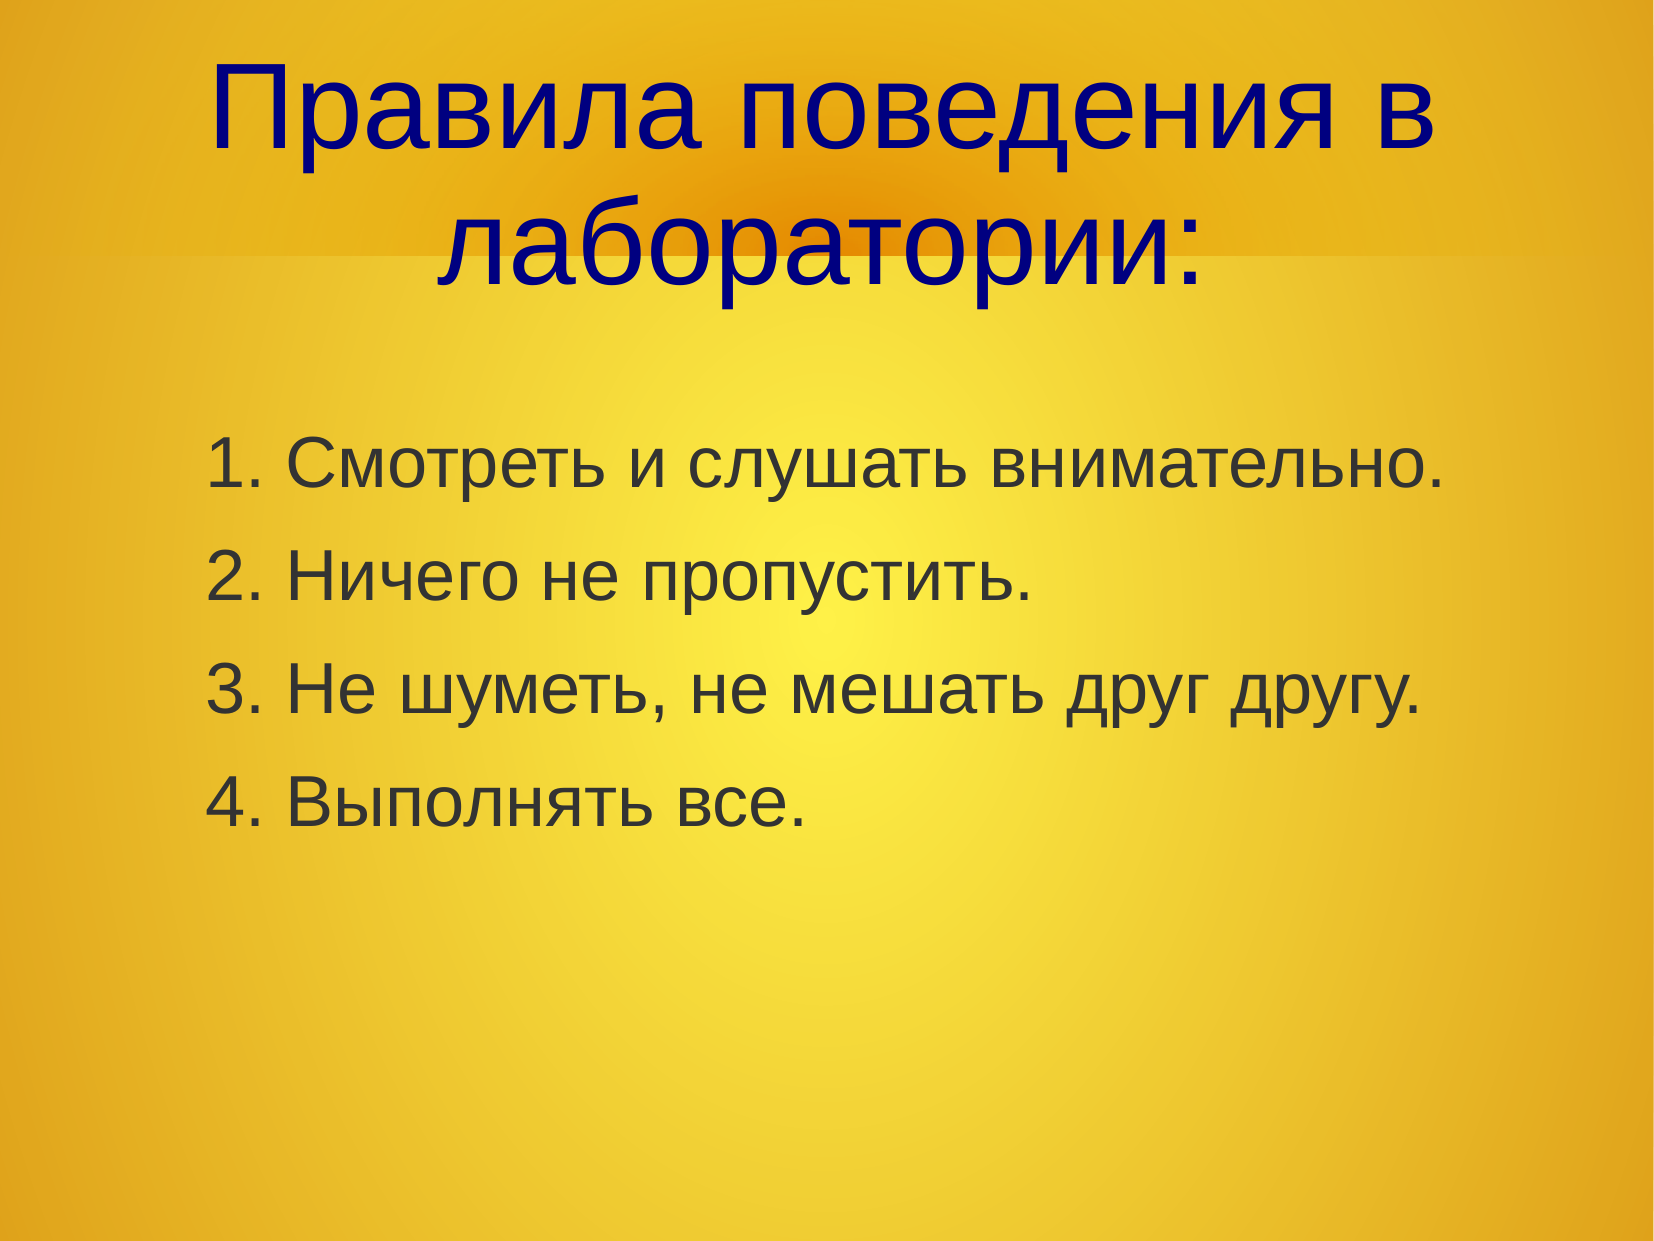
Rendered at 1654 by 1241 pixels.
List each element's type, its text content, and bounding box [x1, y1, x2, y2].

title Правила поведения в лаборатории: [78, 37, 1567, 311]
list 1. Смотреть и слушать внимательно. 2. Ничего не пропустить. 3. Не шуметь, не мешать друг другу. 4. Выполнять все. [134, 309, 1519, 1030]
